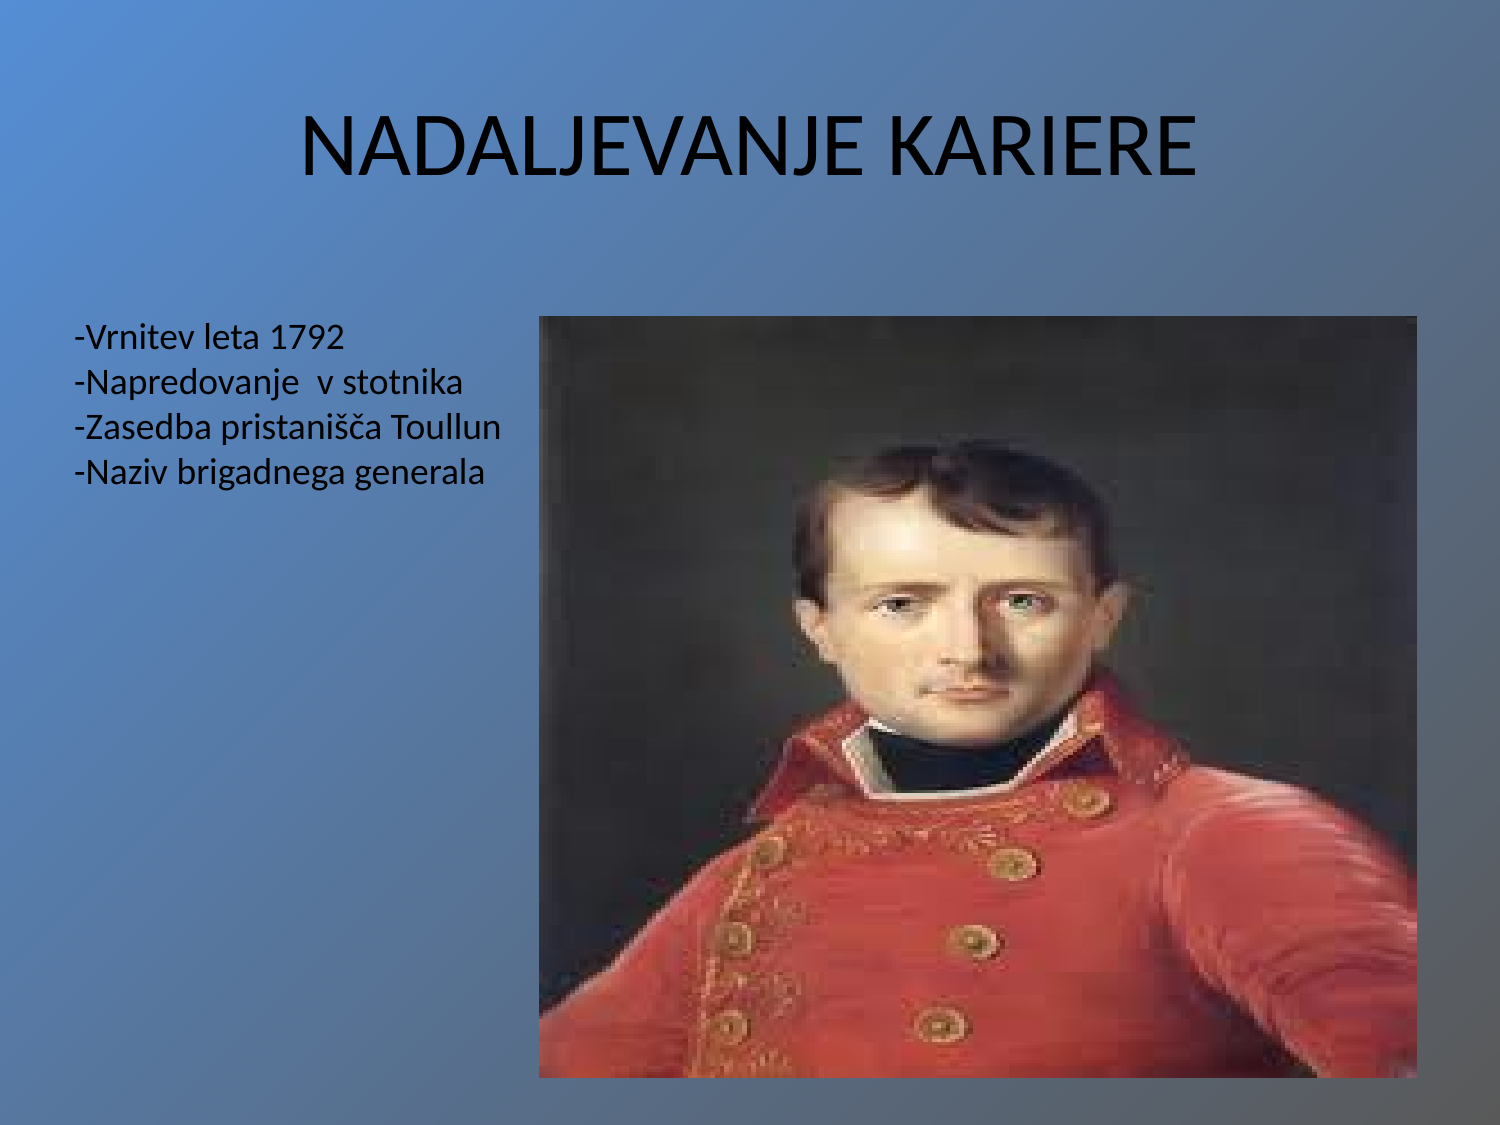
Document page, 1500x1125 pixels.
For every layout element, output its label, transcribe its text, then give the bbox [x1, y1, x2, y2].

title NADALJEVANJE KARIERE [75, 45, 1425, 233]
text_box -Vrnitev leta 1792 -Napredovanje v stotnika -Zasedba pristanišča Toullun -Naziv brigadnega generala [59, 304, 518, 635]
picture [539, 316, 1417, 1079]
